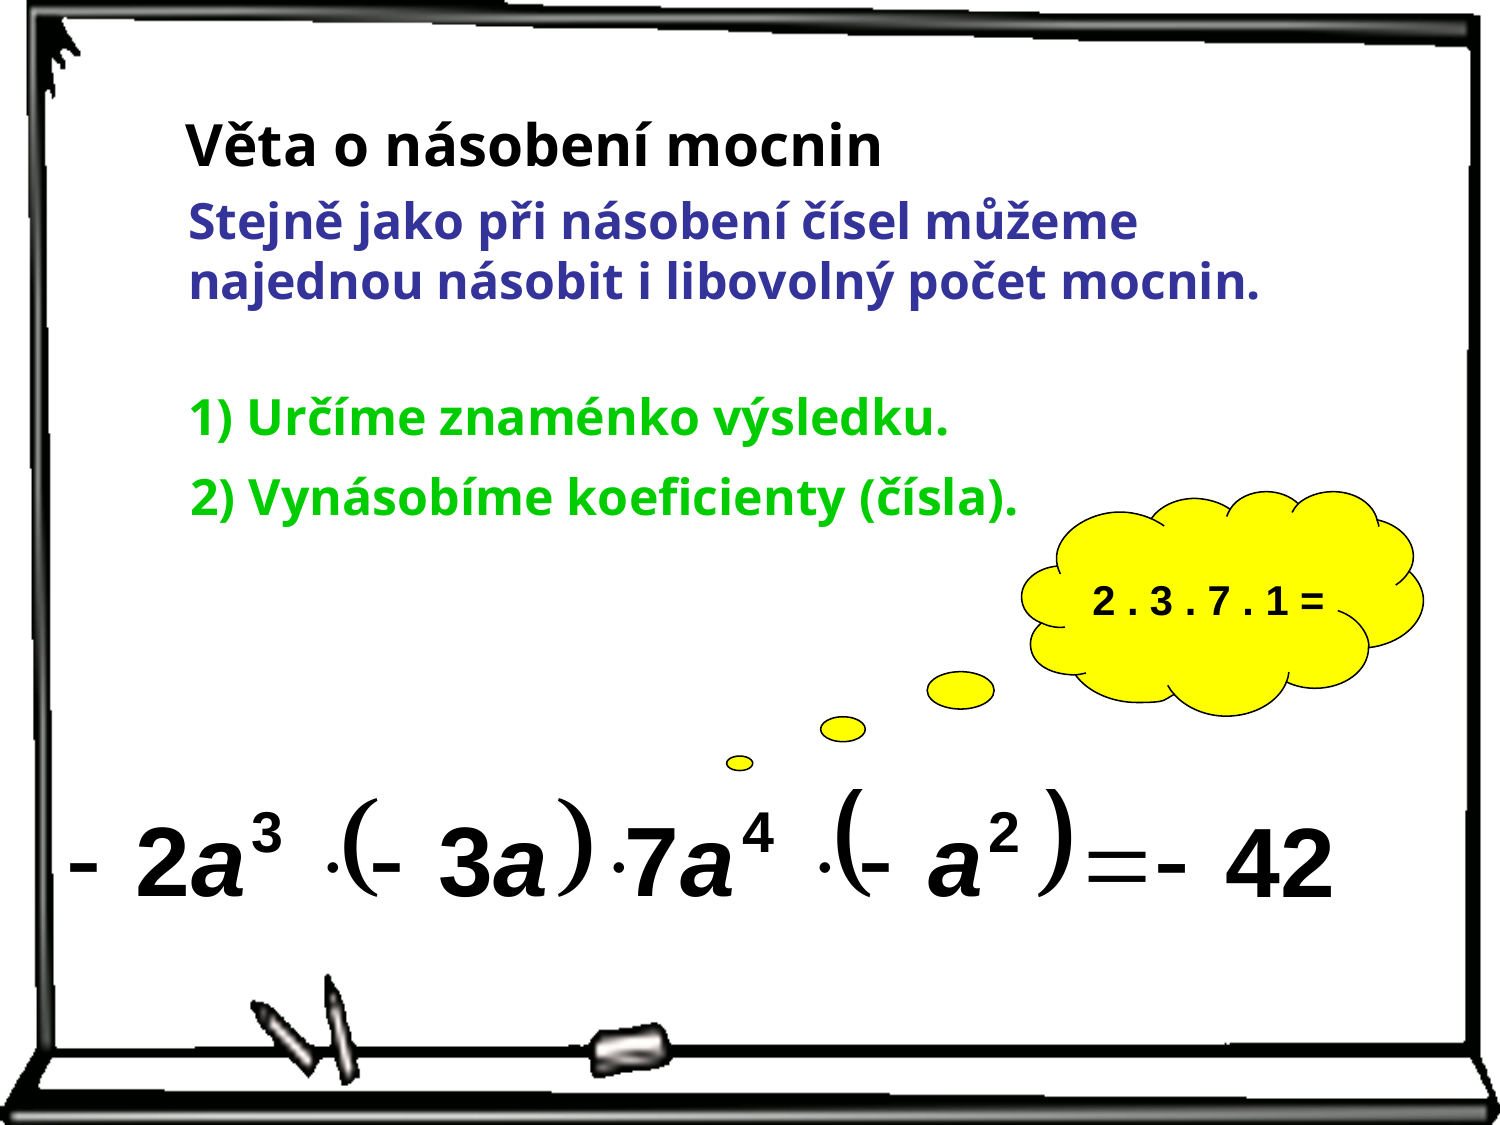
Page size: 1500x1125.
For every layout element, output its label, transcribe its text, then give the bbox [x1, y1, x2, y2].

text_box 1) Určíme znaménko výsledku. [173, 361, 1403, 469]
text_box 2 . 3 . 7 . 1 = [927, 671, 995, 710]
text_box 2) Vynásobíme koeficienty (čísla). [175, 441, 1405, 549]
text_box 2 . 3 . 7 . 1 = [820, 716, 866, 742]
text_box 2 . 3 . 7 . 1 = [726, 756, 753, 771]
picture [0, 0, 1500, 1125]
text_box Věta o násobení mocnin [171, 89, 1211, 197]
chart [53, 789, 1351, 938]
text_box Stejně jako při násobení čísel můžeme najednou násobit i libovolný počet mocnin. [173, 196, 1403, 303]
text_box 2 . 3 . 7 . 1 = [1021, 535, 1424, 717]
